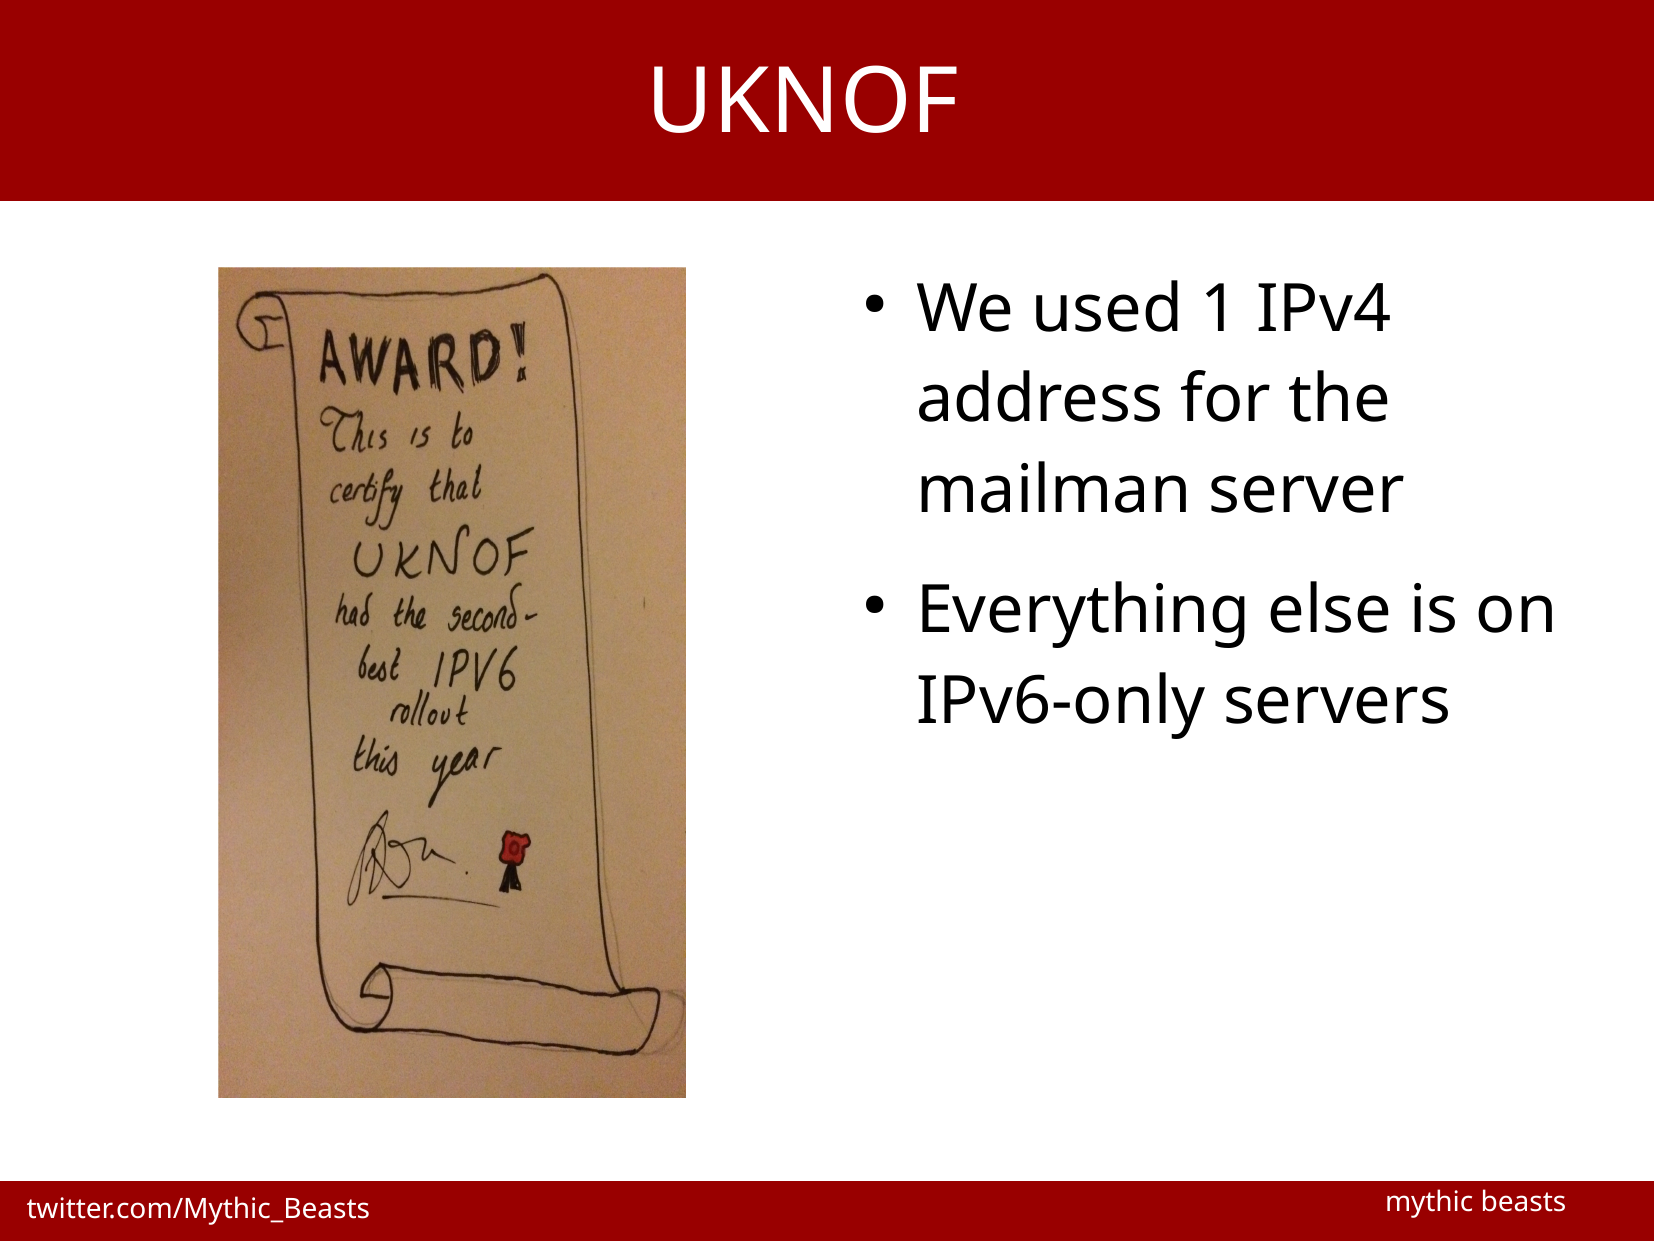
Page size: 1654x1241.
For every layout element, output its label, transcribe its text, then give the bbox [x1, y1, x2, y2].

picture [218, 267, 686, 1098]
title UKNOF [59, 0, 1548, 201]
list We used 1 IPv4 address for the mailman server Everything else is on IPv6-only servers [845, 259, 1572, 643]
